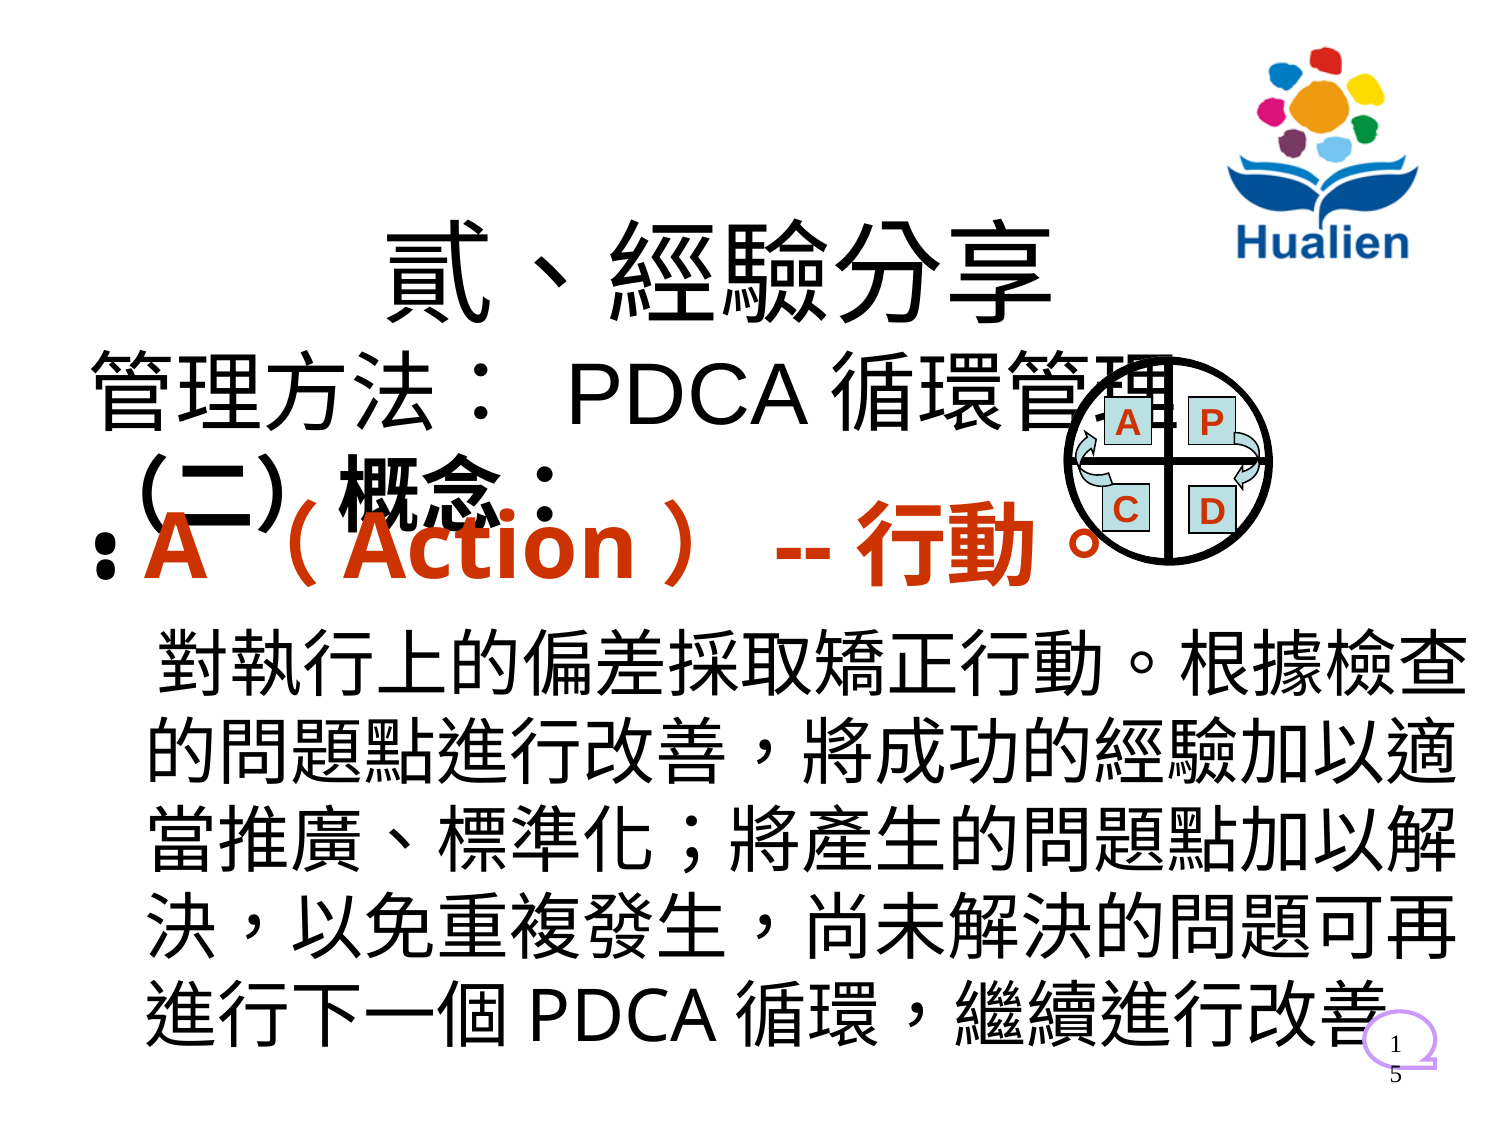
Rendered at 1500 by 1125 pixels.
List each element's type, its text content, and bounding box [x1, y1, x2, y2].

picture [1222, 42, 1424, 264]
text_box A（Action）--行動。 對執行上的偏差採取矯正行動。根據檢查的問題點進行改善，將成功的經驗加以適當推廣、標準化；將產生的問題點加以解決，以免重複發生，尚未解決的問題可再進行下一個PDCA循環，繼續進行改善 [73, 480, 1500, 1125]
text_box D [1189, 486, 1236, 533]
text_box 15 [1364, 1011, 1436, 1068]
text_box A（Action）--行動。 對執行上的偏差採取矯正行動。根據檢查的問題點進行改善，將成功的經驗加以適當推廣、標準化；將產生的問題點加以解決，以免重複發生，尚未解決的問題可再進行下一個PDCA循環，繼續進行改善 [1173, 480, 1262, 557]
text_box P [1189, 397, 1236, 444]
text_box [1075, 431, 1113, 487]
text_box A [1104, 397, 1152, 444]
title 貳、經驗分享 管理方法： PDCA循環管理 （二）概念： [72, 74, 1222, 263]
text_box [1234, 432, 1260, 489]
text_box C [1102, 484, 1150, 531]
text_box A（Action）--行動。 對執行上的偏差採取矯正行動。根據檢查的問題點進行改善，將成功的經驗加以適當推廣、標準化；將產生的問題點加以解決，以免重複發生，尚未解決的問題可再進行下一個PDCA循環，繼續進行改善 [1075, 480, 1164, 557]
